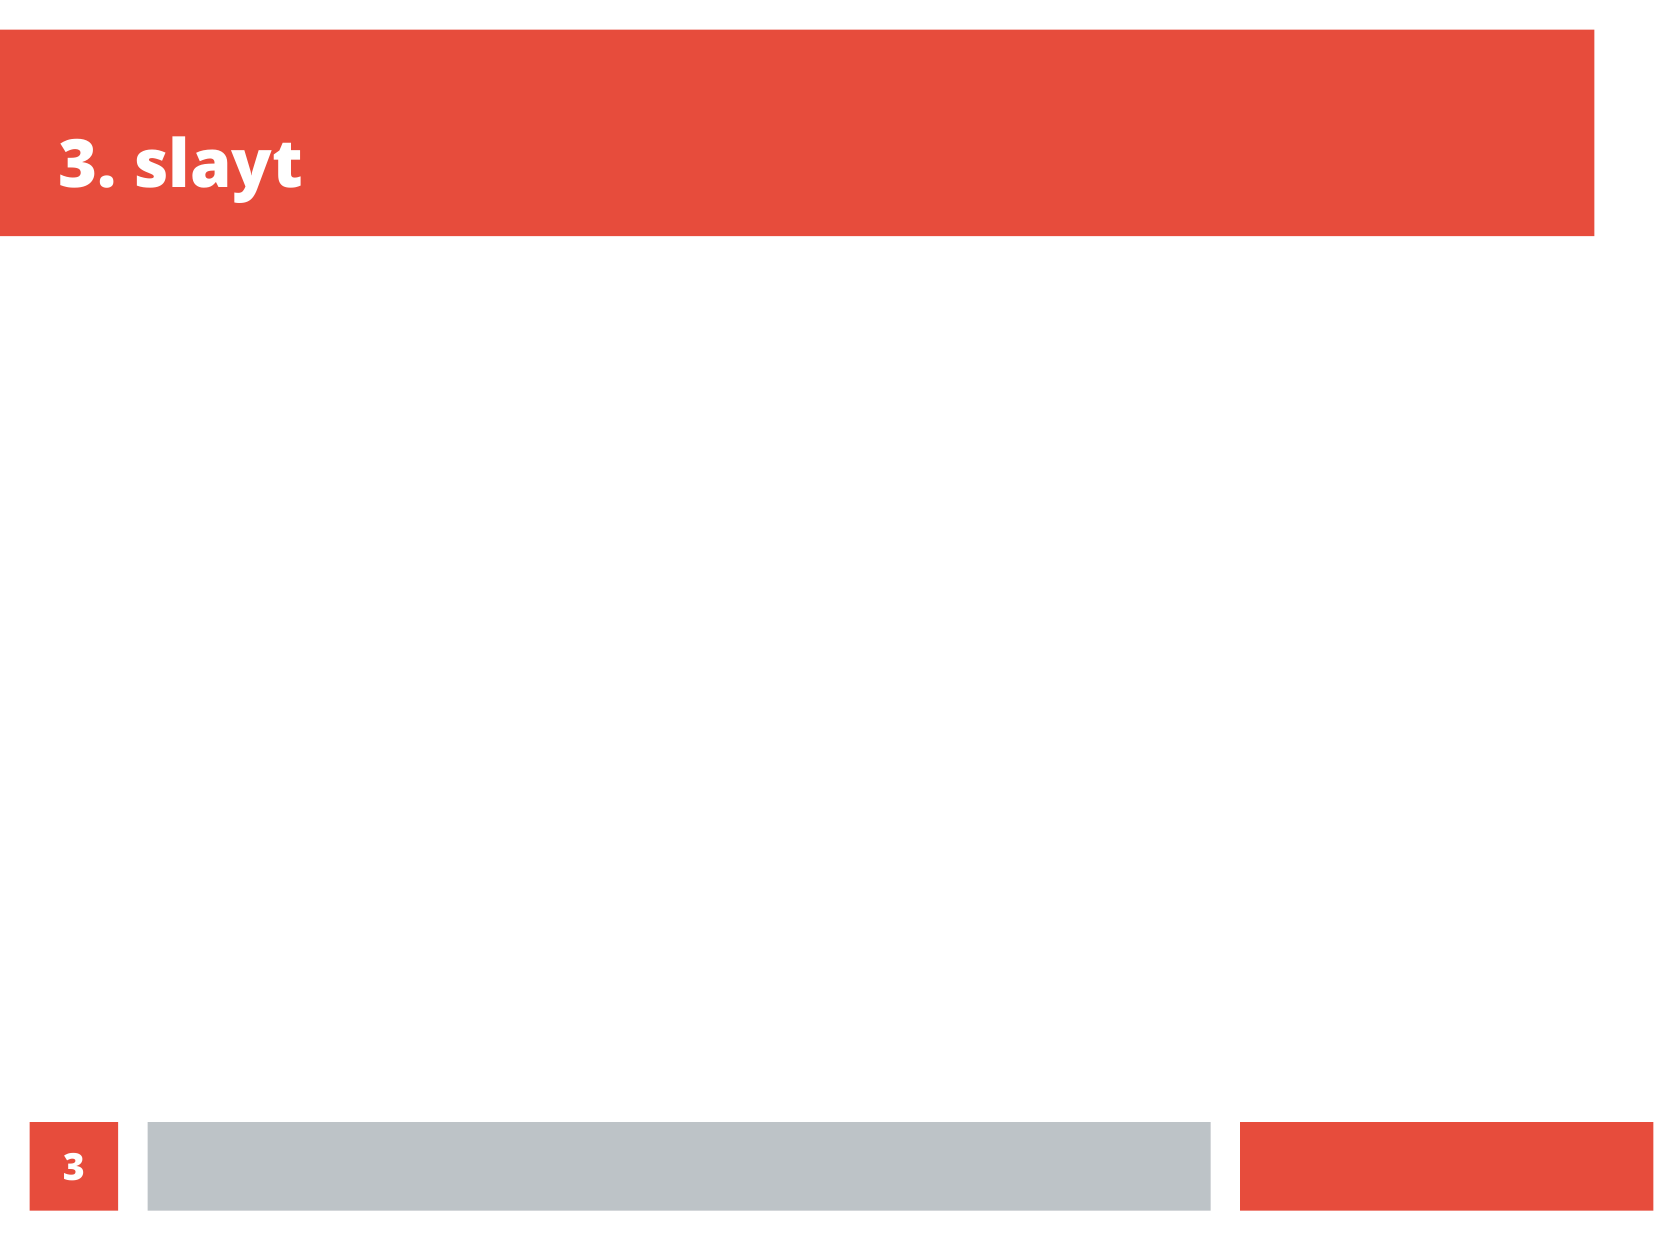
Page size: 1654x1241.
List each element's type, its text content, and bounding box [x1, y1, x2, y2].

title 3. slayt [59, 59, 1595, 207]
